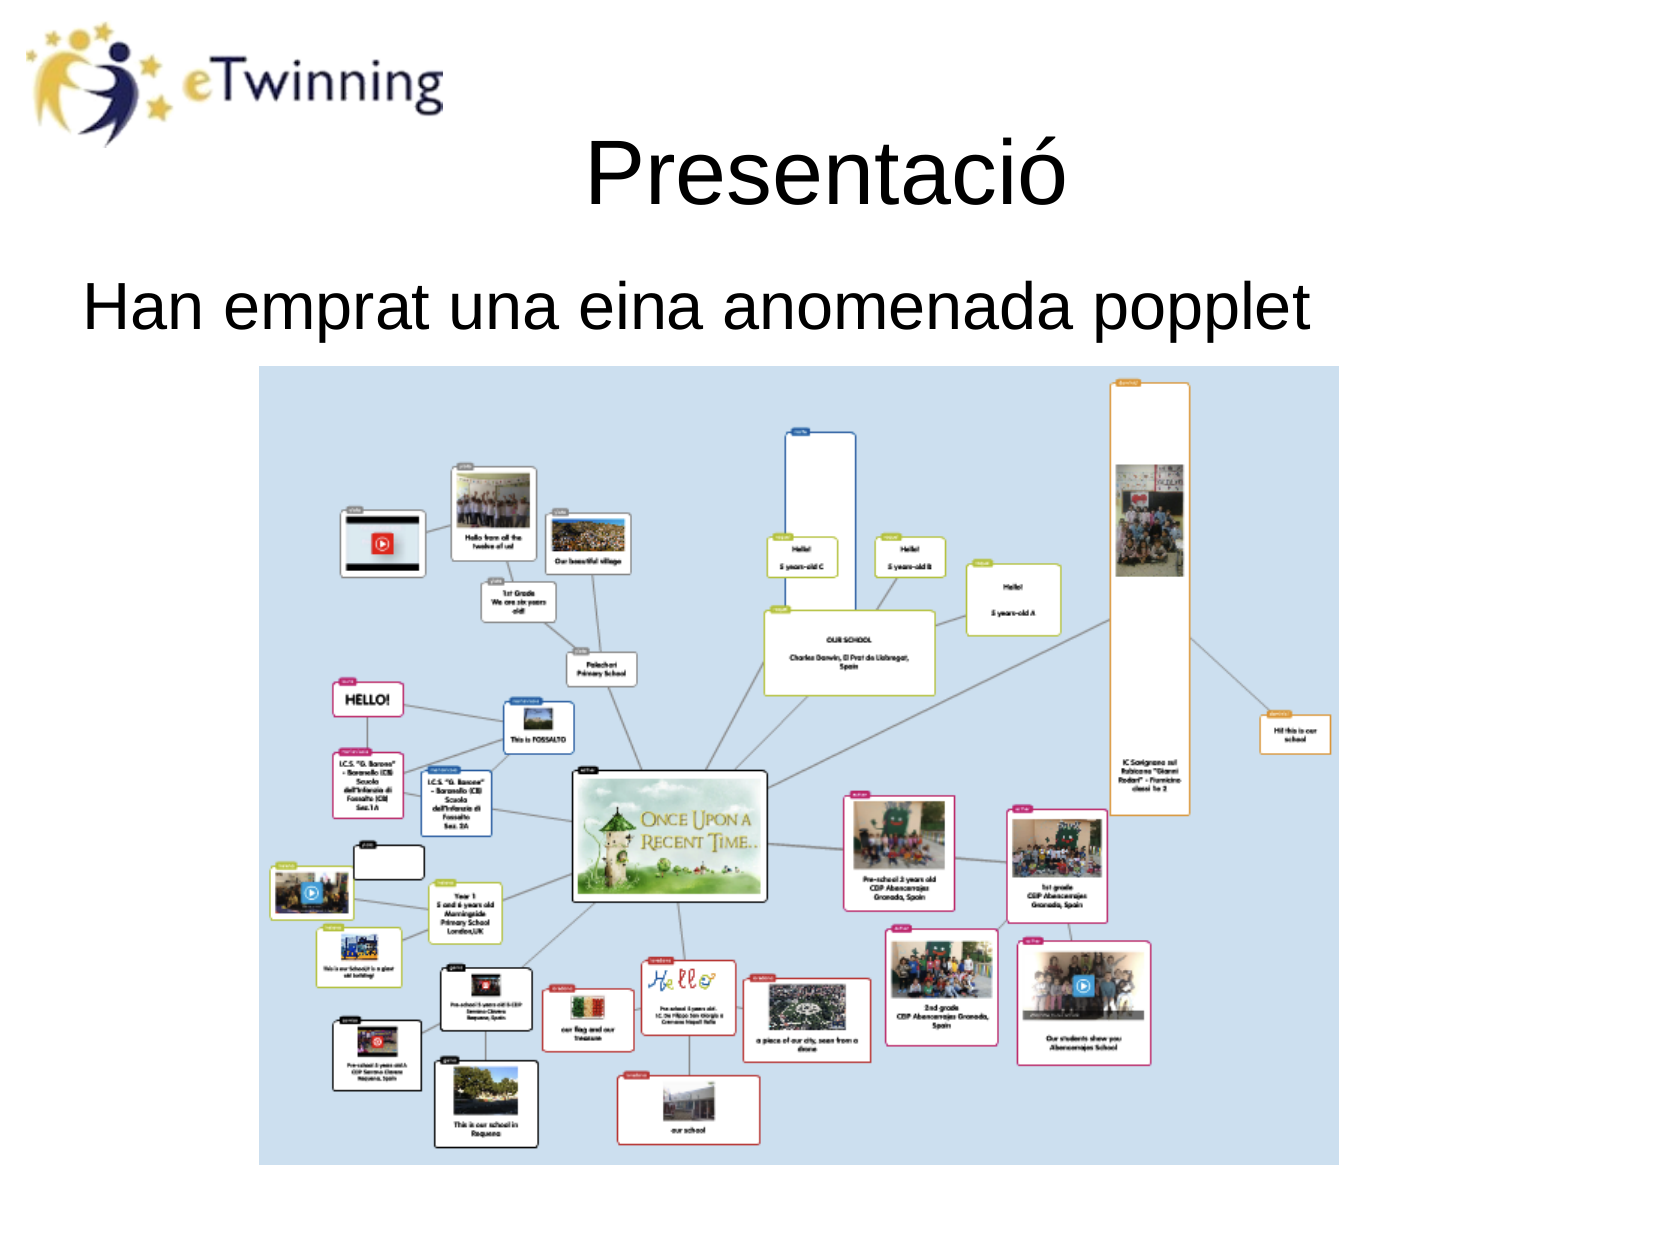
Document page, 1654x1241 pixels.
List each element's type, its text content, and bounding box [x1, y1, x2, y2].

picture [259, 366, 1339, 1165]
subtitle Han emprat una eina anomenada popplet [82, 256, 1571, 357]
picture [26, 20, 443, 148]
title Presentació [82, 88, 1571, 256]
